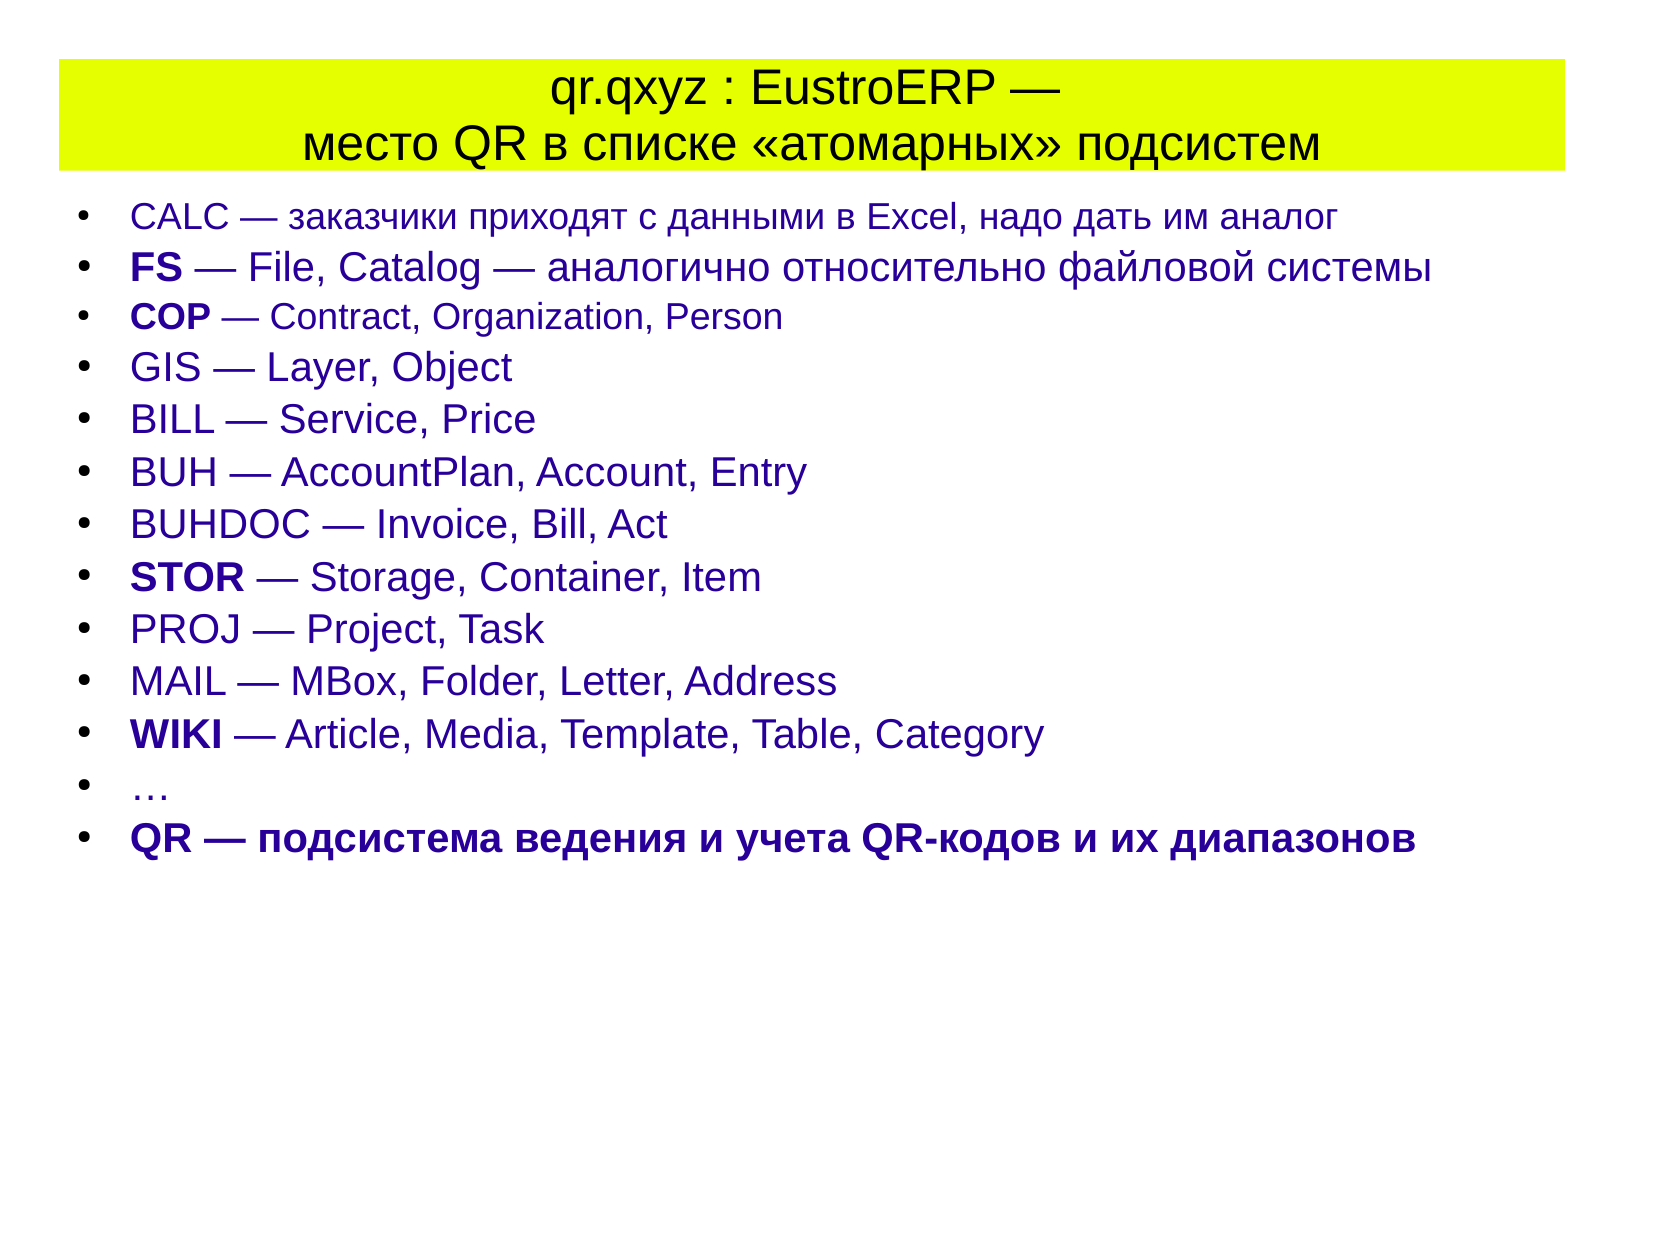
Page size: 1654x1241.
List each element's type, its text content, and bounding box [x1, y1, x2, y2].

title qr.qxyz : EustroERP — место QR в списке «атомарных» подсистем [59, 59, 1566, 171]
list CALC — заказчики приходят с данными в Excel, надо дать им аналог FS — File, Catalog — аналогично относительно файловой системы COP — Contract, Organization, Person GIS — Layer, Object BILL — Service, Price BUH — AccountPlan, Account, Entry BUHDOC — Invoice, Bill, Act STOR — Storage, Container, Item PROJ — Project, Task MAIL — MBox, Folder, Letter, Address WIKI — Article, Media, Template, Table, Category … QR — подсистема ведения и учета QR-кодов и их диапазонов [59, 195, 1565, 1211]
